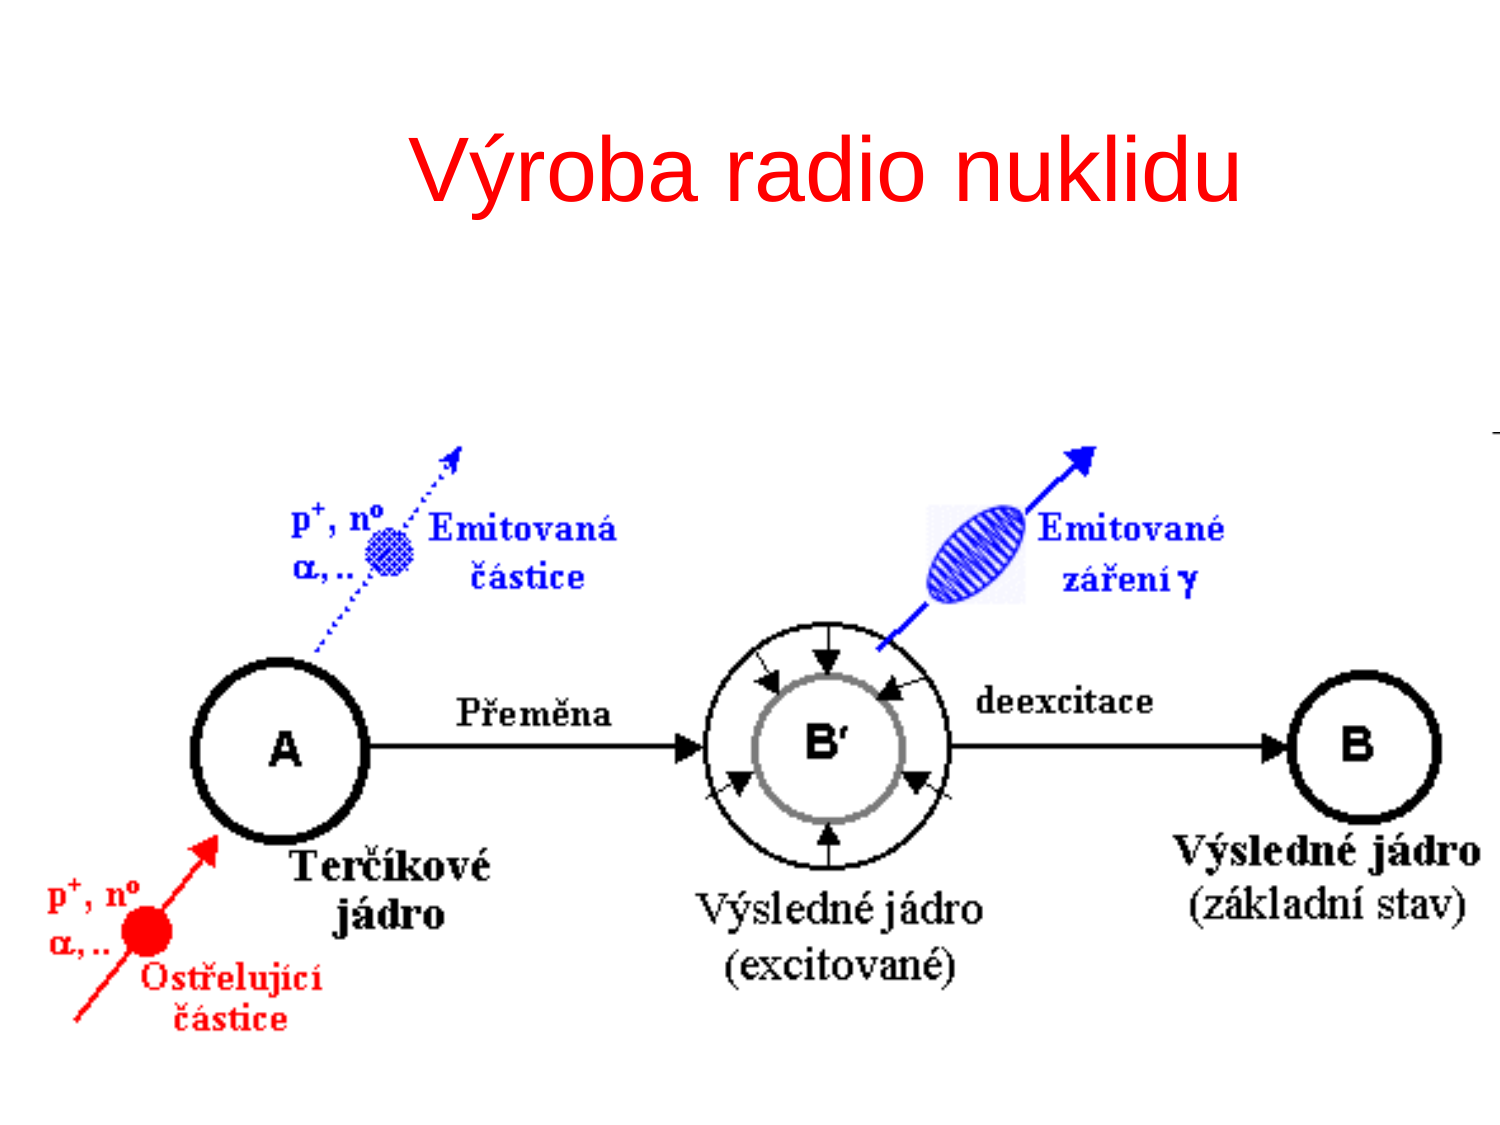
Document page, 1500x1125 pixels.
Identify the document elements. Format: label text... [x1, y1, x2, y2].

text_box Výroba radio nuklidu [312, 101, 1341, 228]
picture [41, 432, 1500, 1045]
